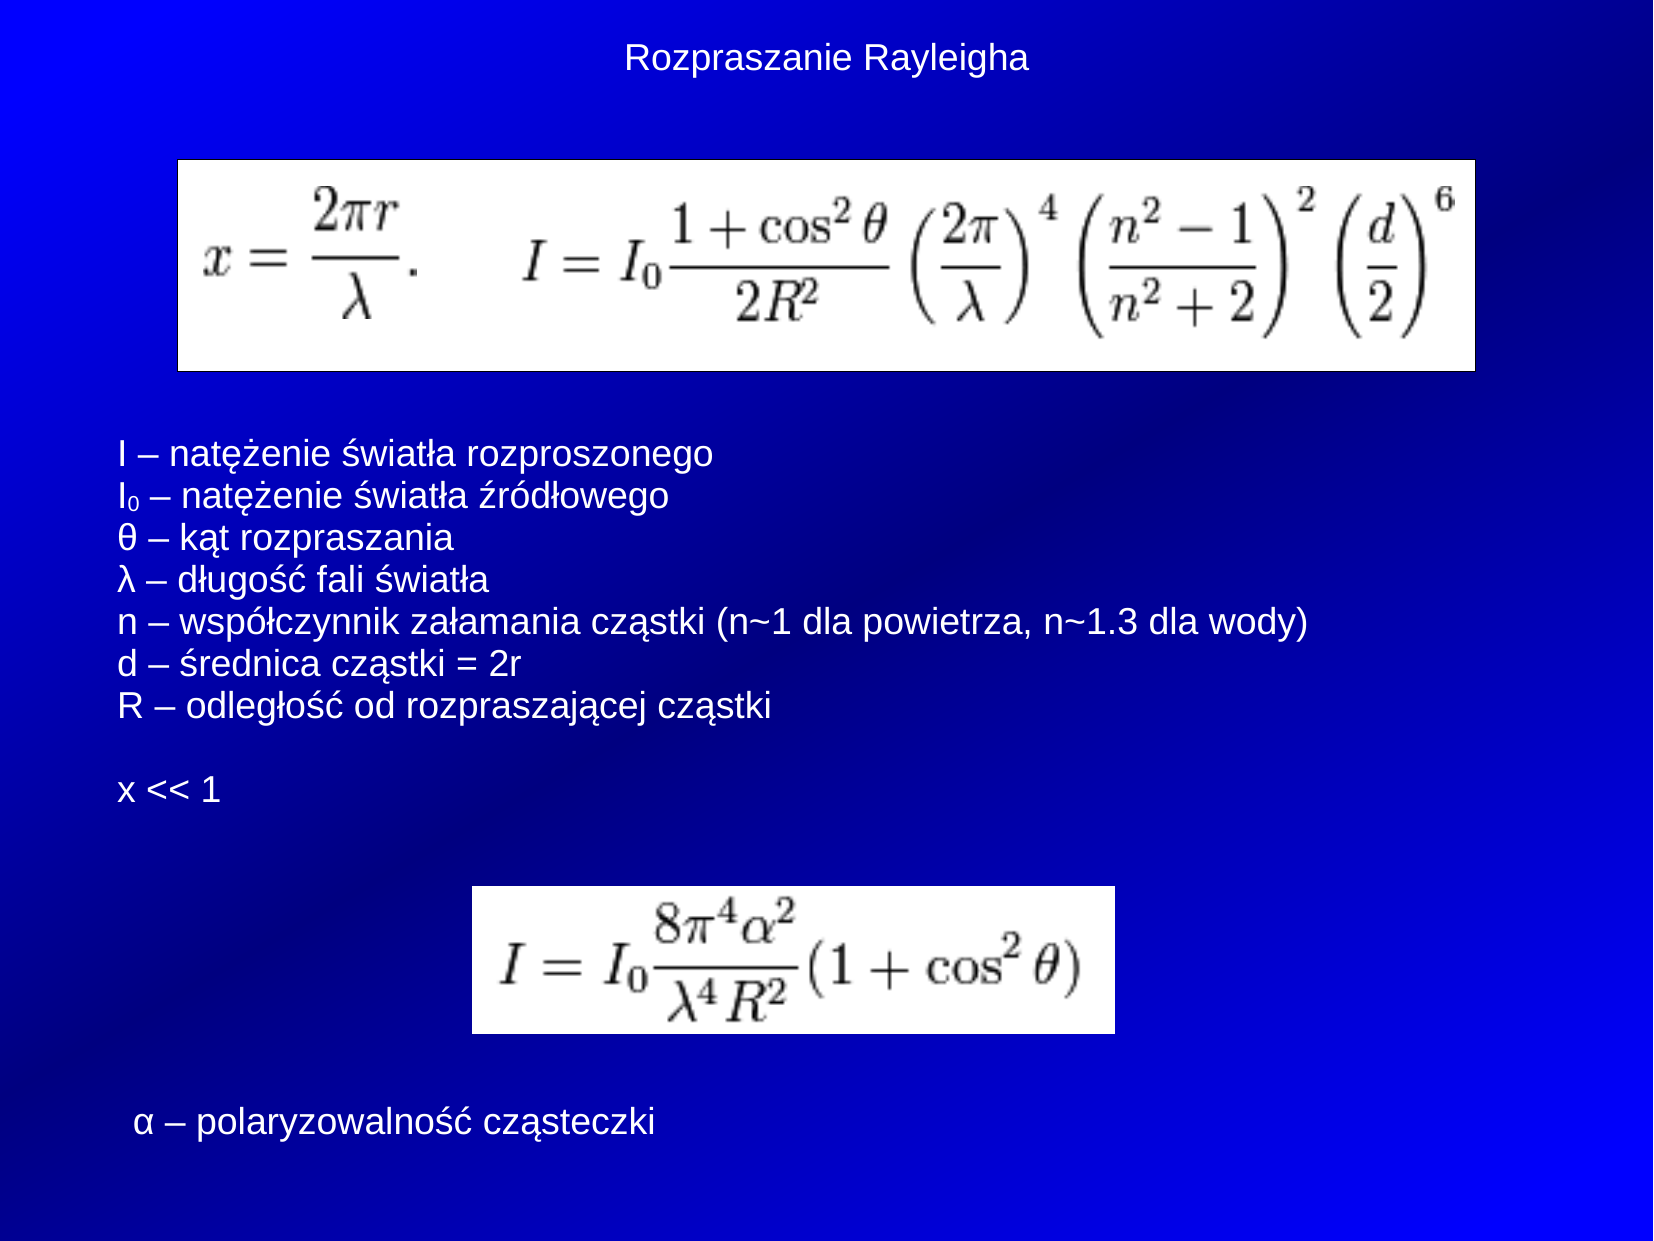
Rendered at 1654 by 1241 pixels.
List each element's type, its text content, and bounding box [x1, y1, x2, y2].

text_box I – natężenie światła rozproszonego I0 – natężenie światła źródłowego θ – kąt rozpraszania λ – długość fali światła n – współczynnik załamania cząstki (n~1 dla powietrza, n~1.3 dla wody) d – średnica cząstki = 2r R – odległość od rozpraszającej cząstki x << 1 [102, 425, 1324, 831]
text_box α – polaryzowalność cząsteczki [118, 1092, 671, 1150]
text_box Rozpraszanie Rayleigha [609, 29, 1045, 87]
picture [521, 186, 1455, 342]
picture [203, 186, 417, 319]
text_box [177, 159, 1476, 372]
picture [472, 886, 1115, 1034]
